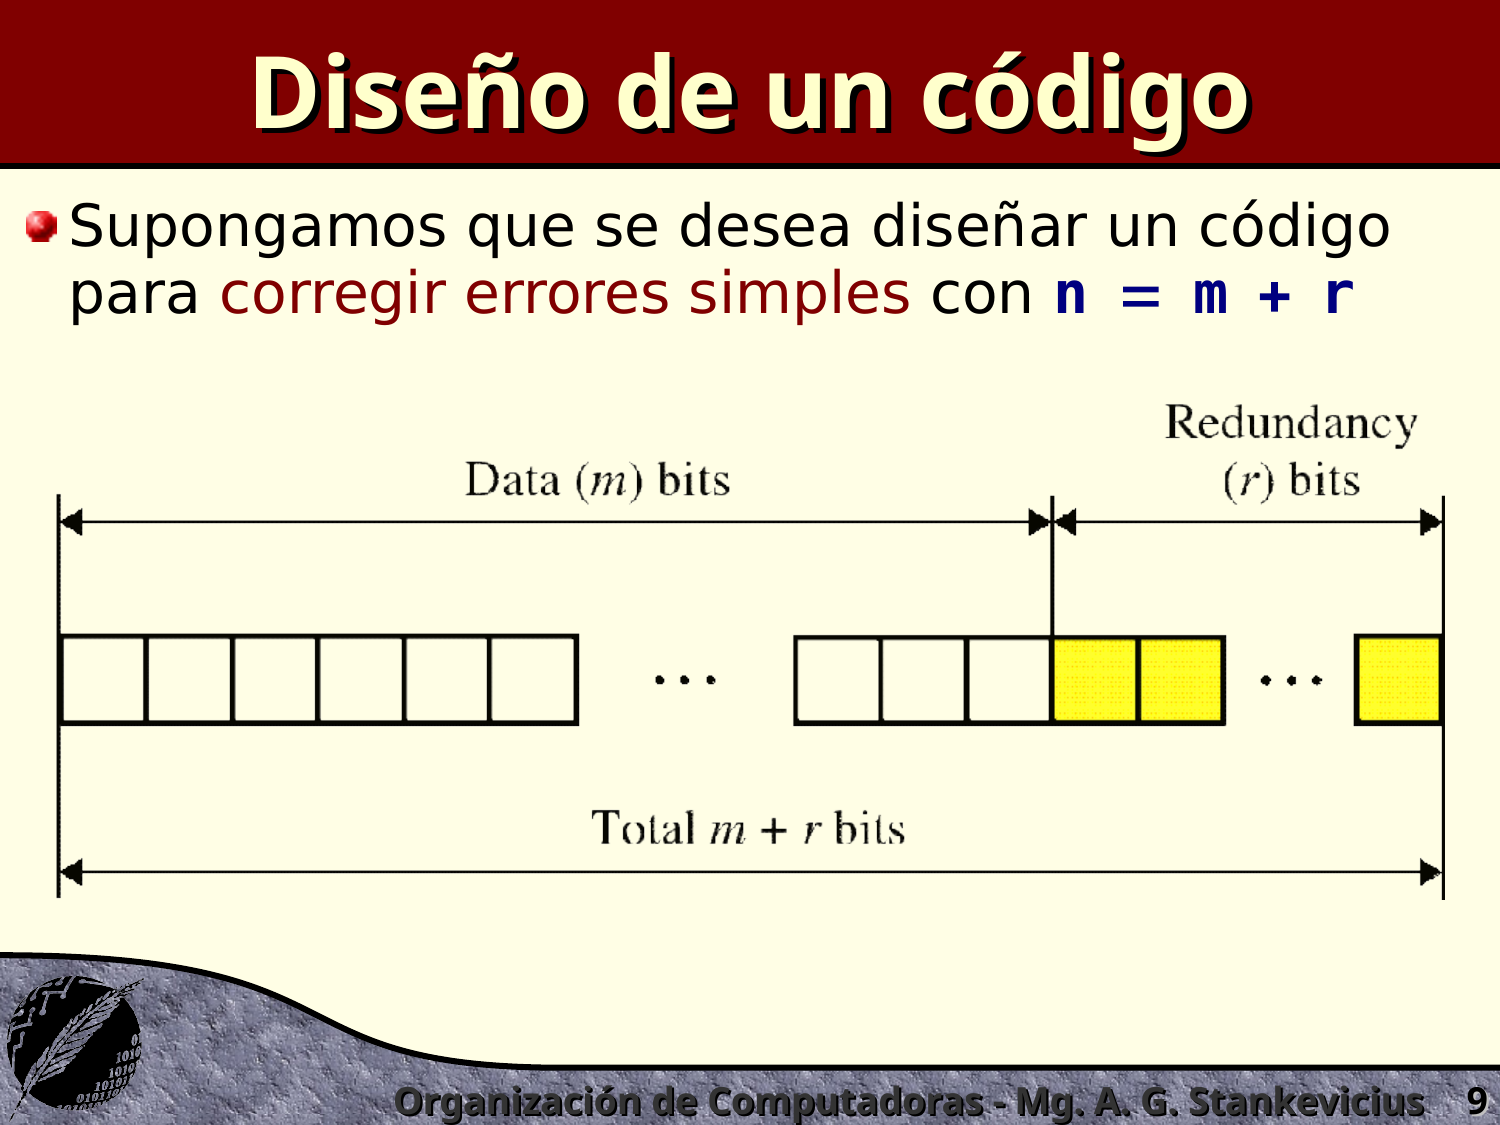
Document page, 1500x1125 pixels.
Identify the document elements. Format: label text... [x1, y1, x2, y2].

picture [55, 392, 1445, 900]
picture [448, 1100, 455, 1110]
picture [0, 959, 1500, 1125]
list Supongamos que se desea diseñar un código para corregir errores simples con n = m + r [11, 192, 1486, 935]
picture [802, 1100, 806, 1110]
picture [1058, 1100, 1065, 1110]
title Diseño de un código [15, 5, 1485, 160]
